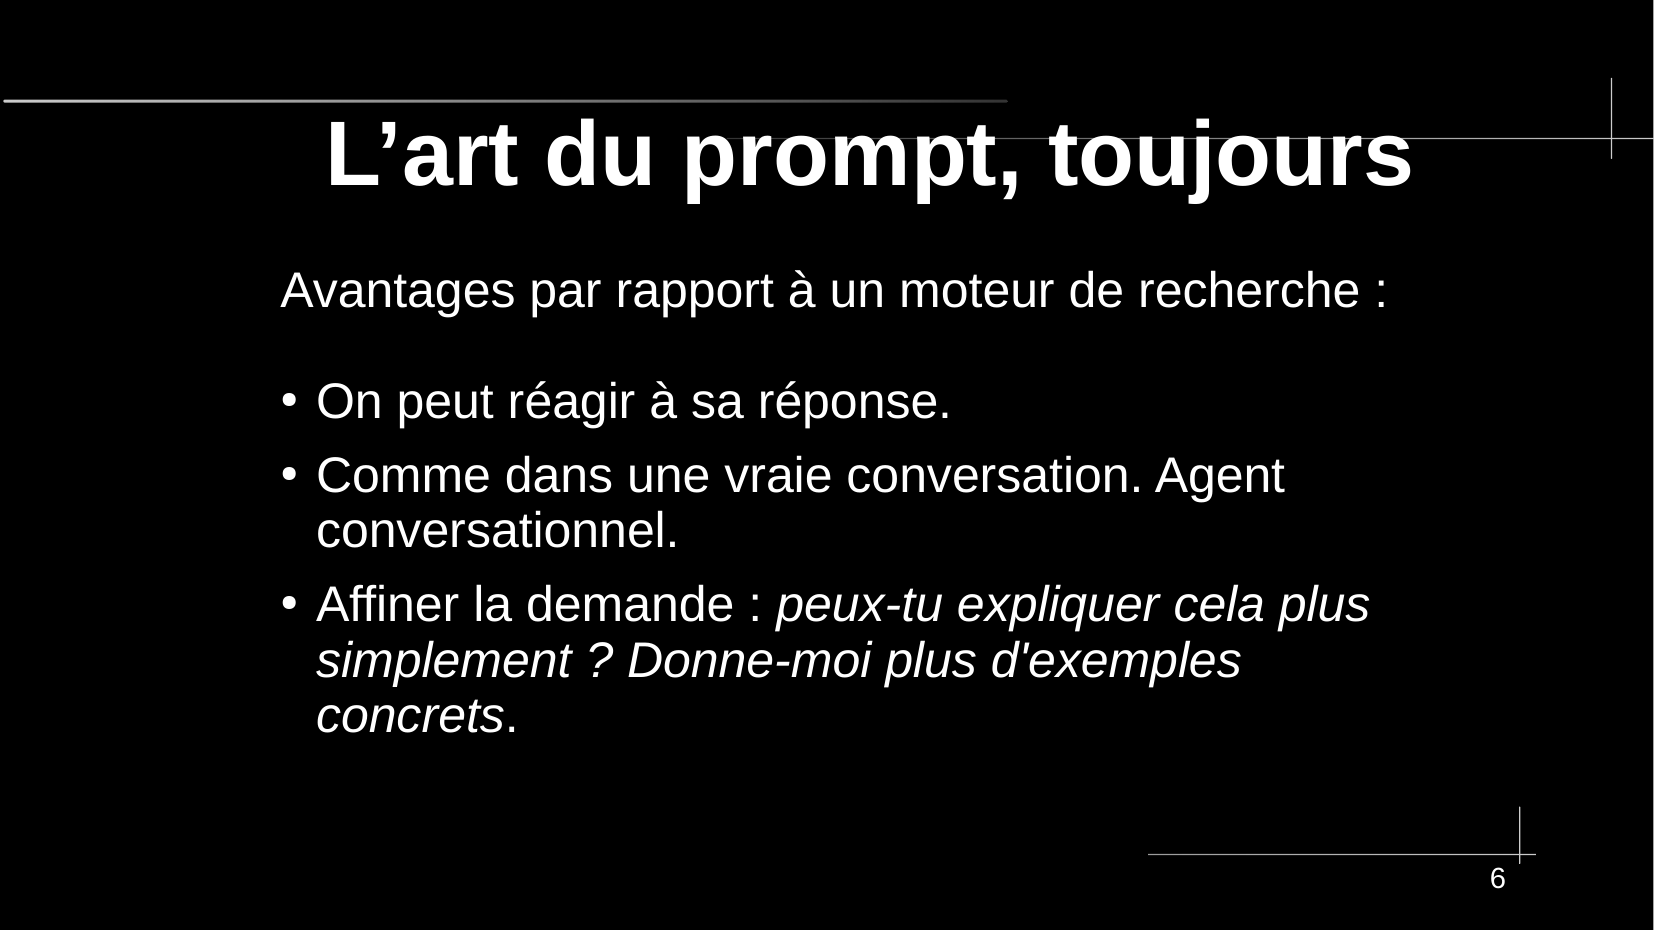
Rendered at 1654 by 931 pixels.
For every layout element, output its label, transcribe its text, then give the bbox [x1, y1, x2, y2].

text_box Avantages par rapport à un moteur de recherche : On peut réagir à sa réponse. Comme dans une vraie conversation. Agent conversationnel. Affiner la demande : peux-tu expliquer cela plus simplement ? Donne-moi plus d'exemples concrets. "Peux-tu expliquer cela plus simplement ?" "Donne-moi plus d'exemples concrets." [265, 254, 1447, 880]
title L’art du prompt, toujours [88, 100, 1654, 207]
